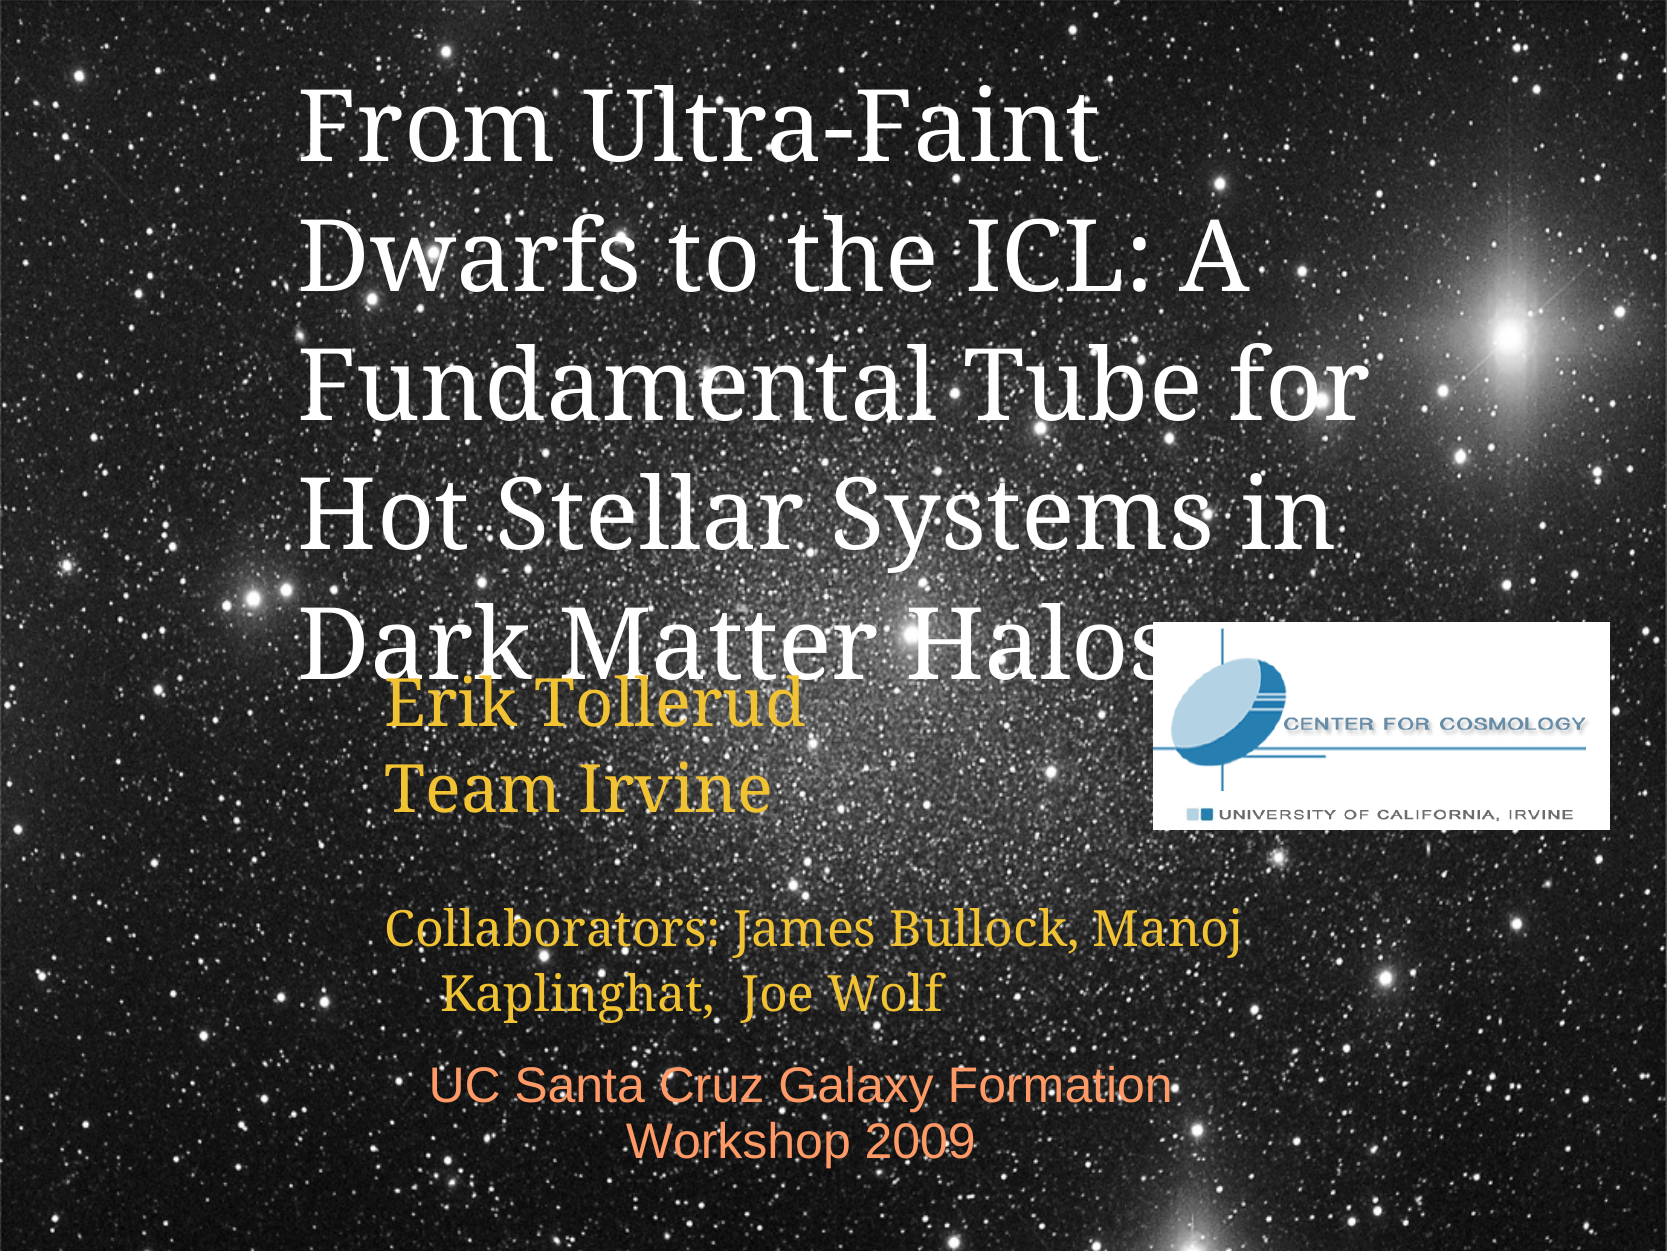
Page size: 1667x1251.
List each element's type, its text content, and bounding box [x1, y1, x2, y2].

text_box UC Santa Cruz Galaxy Formation Workshop 2009 [358, 1057, 1243, 1170]
subtitle Erik Tollerud Team Irvine Collaborators: James Bullock, Manoj Kaplinghat, Joe Wolf [384, 657, 1357, 981]
title From Ultra-Faint Dwarfs to the ICL: A Fundamental Tube for Hot Stellar Systems in Dark Matter Halos [297, 58, 1424, 605]
picture [0, 0, 1667, 1251]
